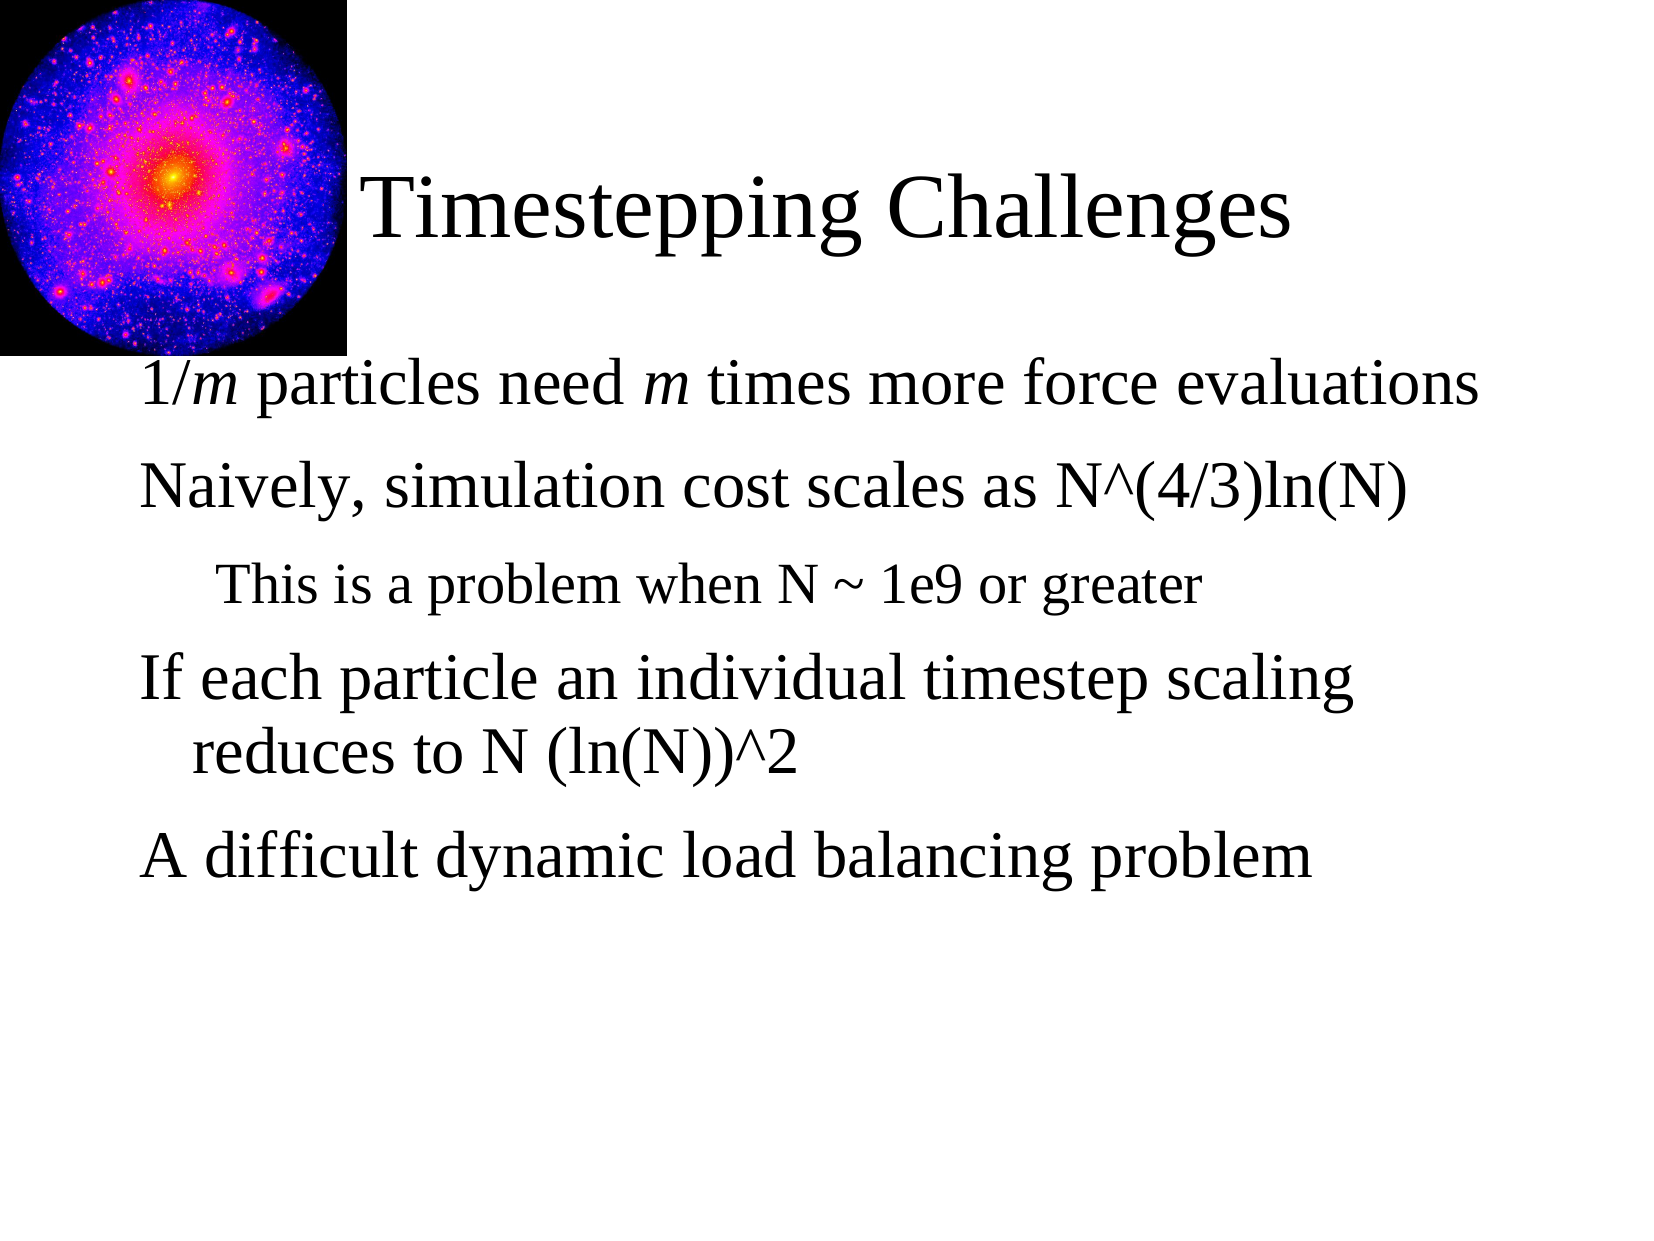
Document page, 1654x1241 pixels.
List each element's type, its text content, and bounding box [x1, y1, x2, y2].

title Timestepping Challenges [347, 102, 1534, 310]
list 1/m particles need m times more force evaluations Naively, simulation cost scales as N^(4/3)ln(N) This is a problem when N ~ 1e9 or greater If each particle an individual timestep scaling reduces to N (ln(N))^2 A difficult dynamic load balancing problem [121, 344, 1534, 1126]
picture [0, 0, 347, 356]
